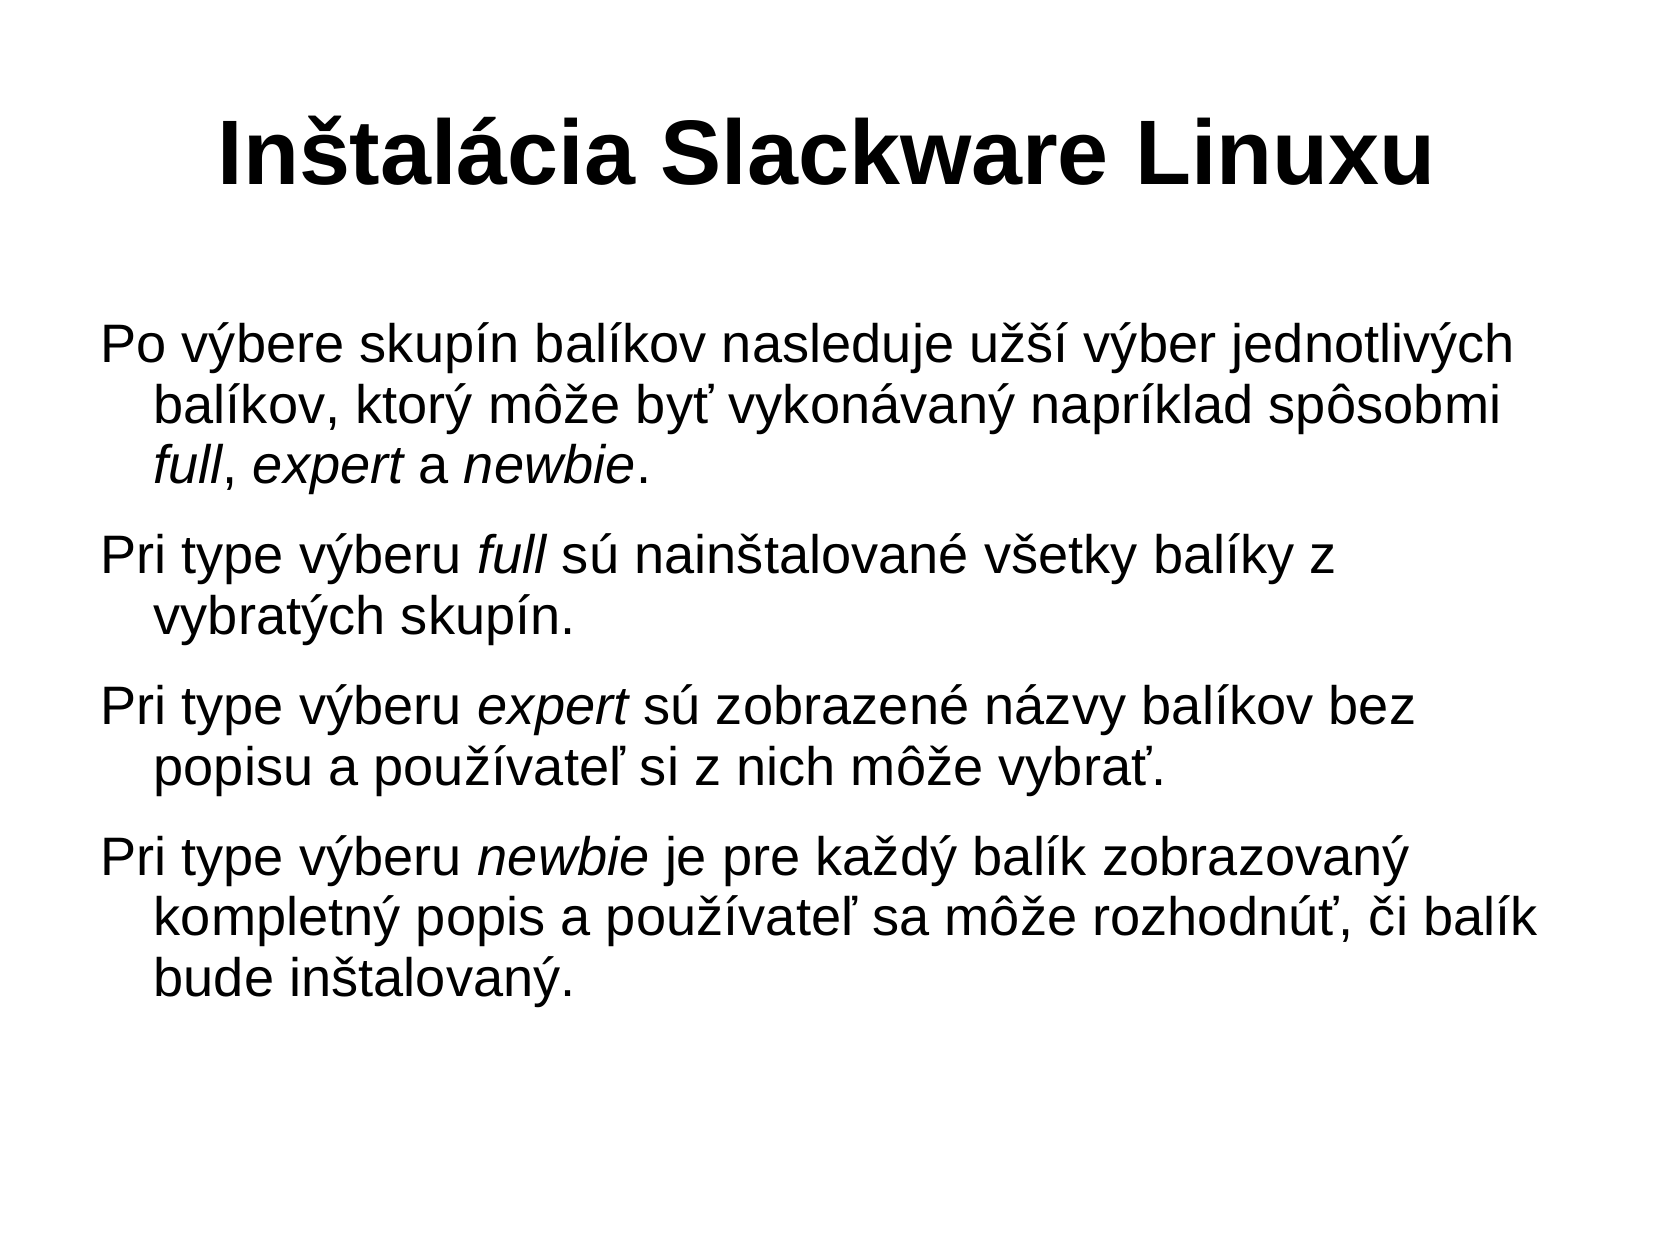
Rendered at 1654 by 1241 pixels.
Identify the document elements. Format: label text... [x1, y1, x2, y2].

title Inštalácia Slackware Linuxu [82, 49, 1571, 257]
list Po výbere skupín balíkov nasleduje užší výber jednotlivých balíkov, ktorý môže byť vykonávaný napríklad spôsobmi full, expert a newbie. Pri type výberu full sú nainštalované všetky balíky z vybratých skupín. Pri type výberu expert sú zobrazené názvy balíkov bez popisu a používateľ si z nich môže vybrať. Pri type výberu newbie je pre každý balík zobrazovaný kompletný popis a používateľ sa môže rozhodnúť, či balík bude inštalovaný. [82, 313, 1571, 1133]
